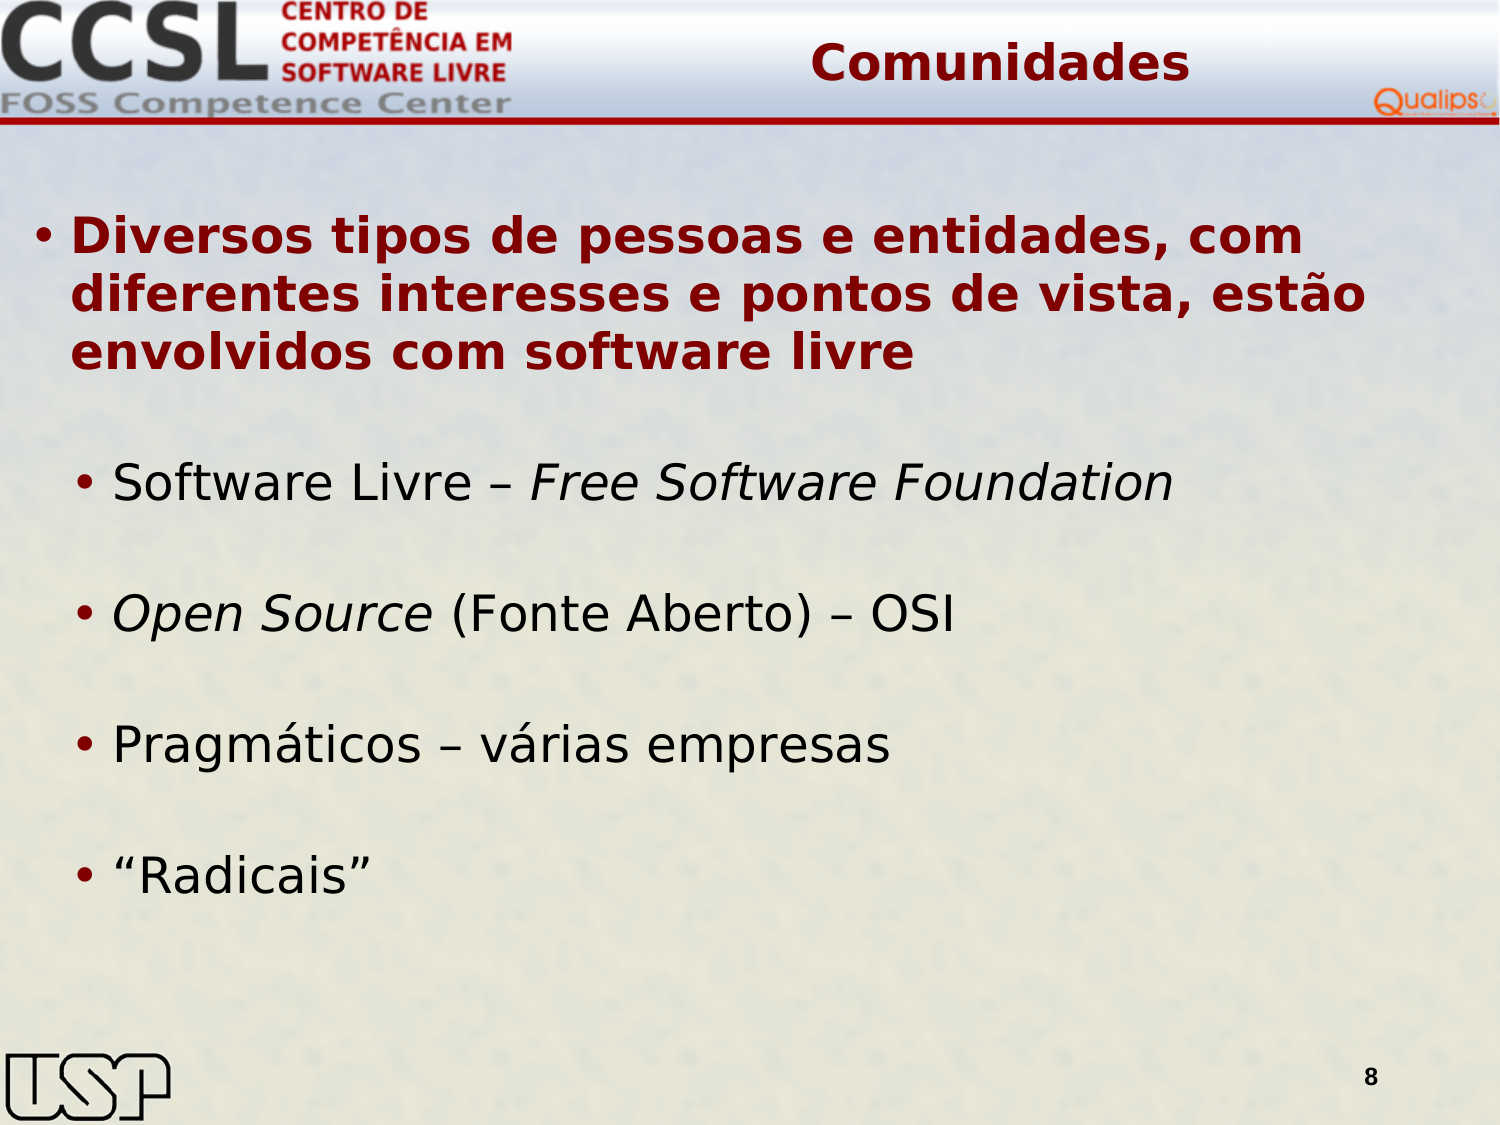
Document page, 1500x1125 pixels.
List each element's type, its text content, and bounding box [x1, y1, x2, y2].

title Comunidades [501, 7, 1500, 119]
list Diversos tipos de pessoas e entidades, com diferentes interesses e pontos de vista, estão envolvidos com software livre Software Livre – Free Software Foundation Open Source (Fonte Aberto) – OSI Pragmáticos – várias empresas “Radicais” [29, 206, 1498, 1034]
picture [0, 0, 1500, 1125]
